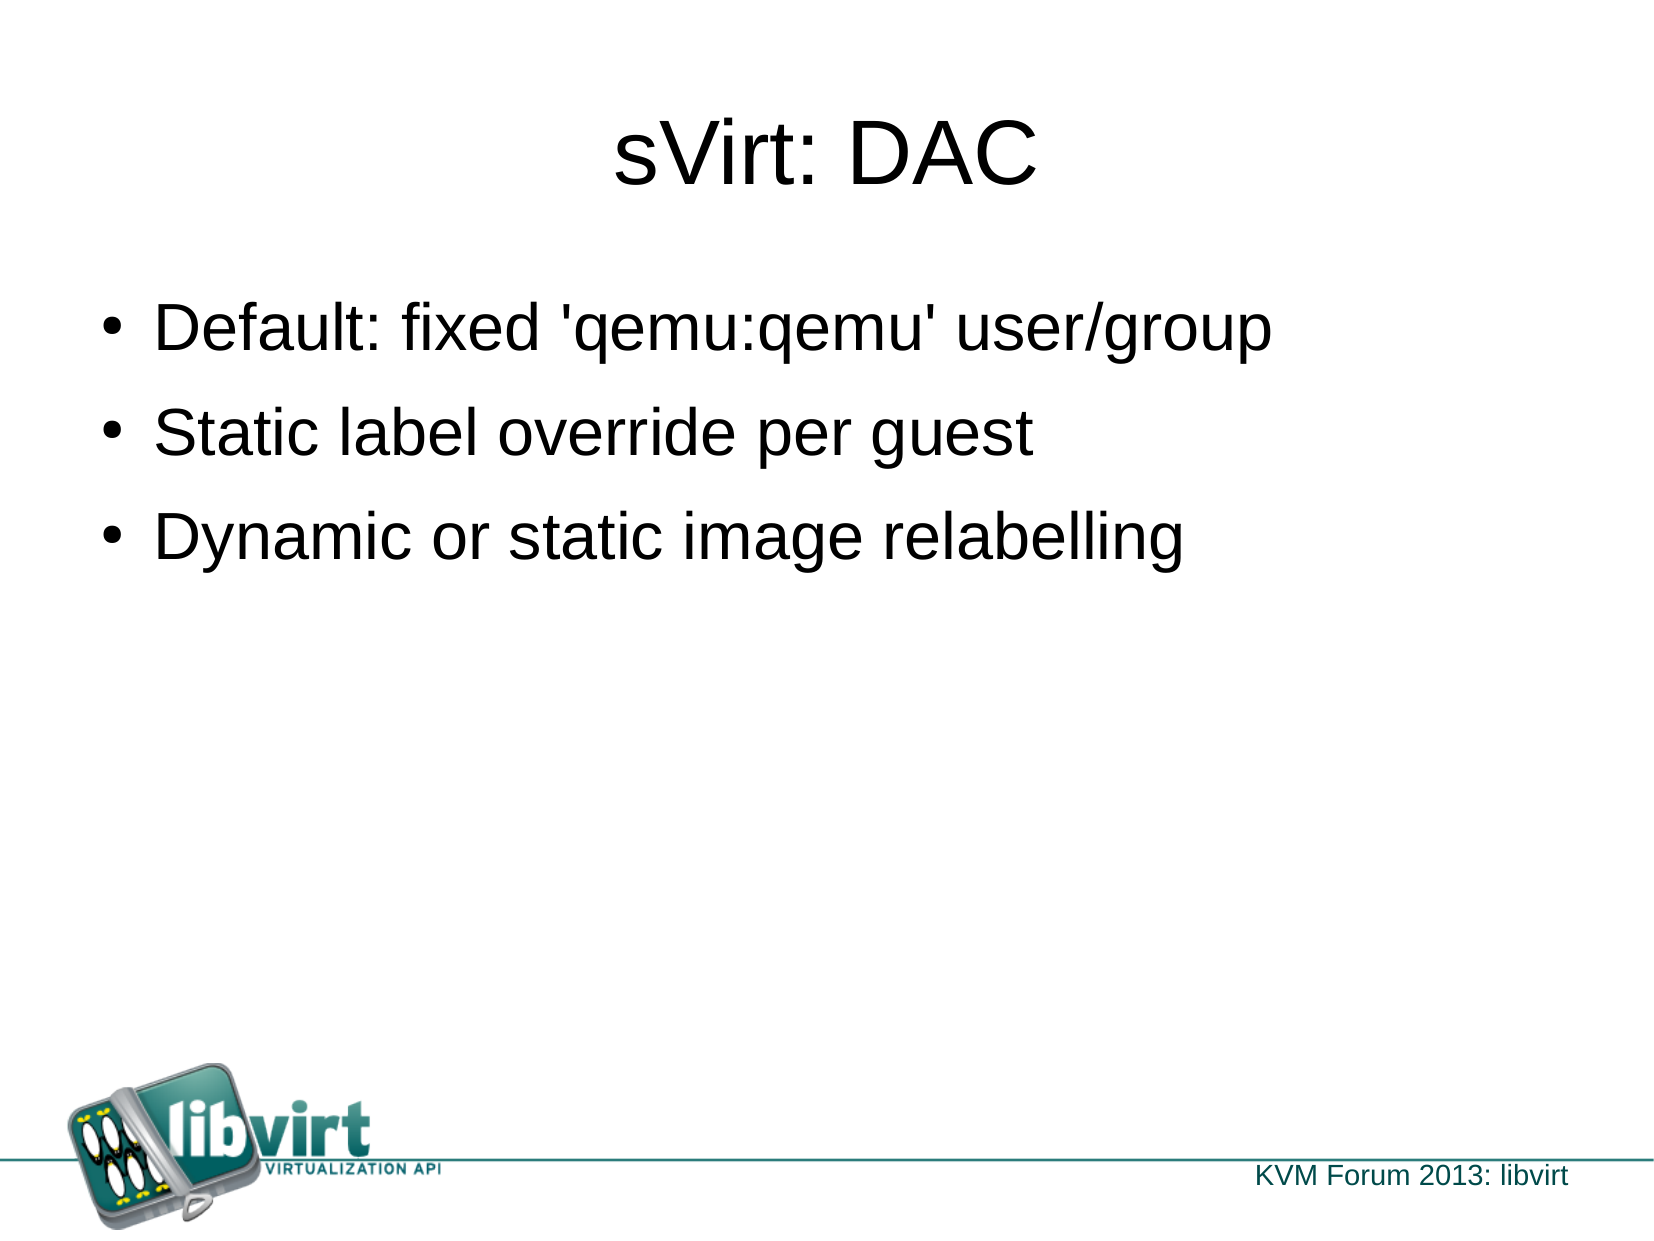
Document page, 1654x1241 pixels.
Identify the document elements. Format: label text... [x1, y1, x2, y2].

title sVirt: DAC [82, 49, 1571, 257]
list Default: fixed 'qemu:qemu' user/group Static label override per guest Dynamic or static image relabelling [82, 290, 1571, 1010]
picture [0, 1063, 1654, 1230]
